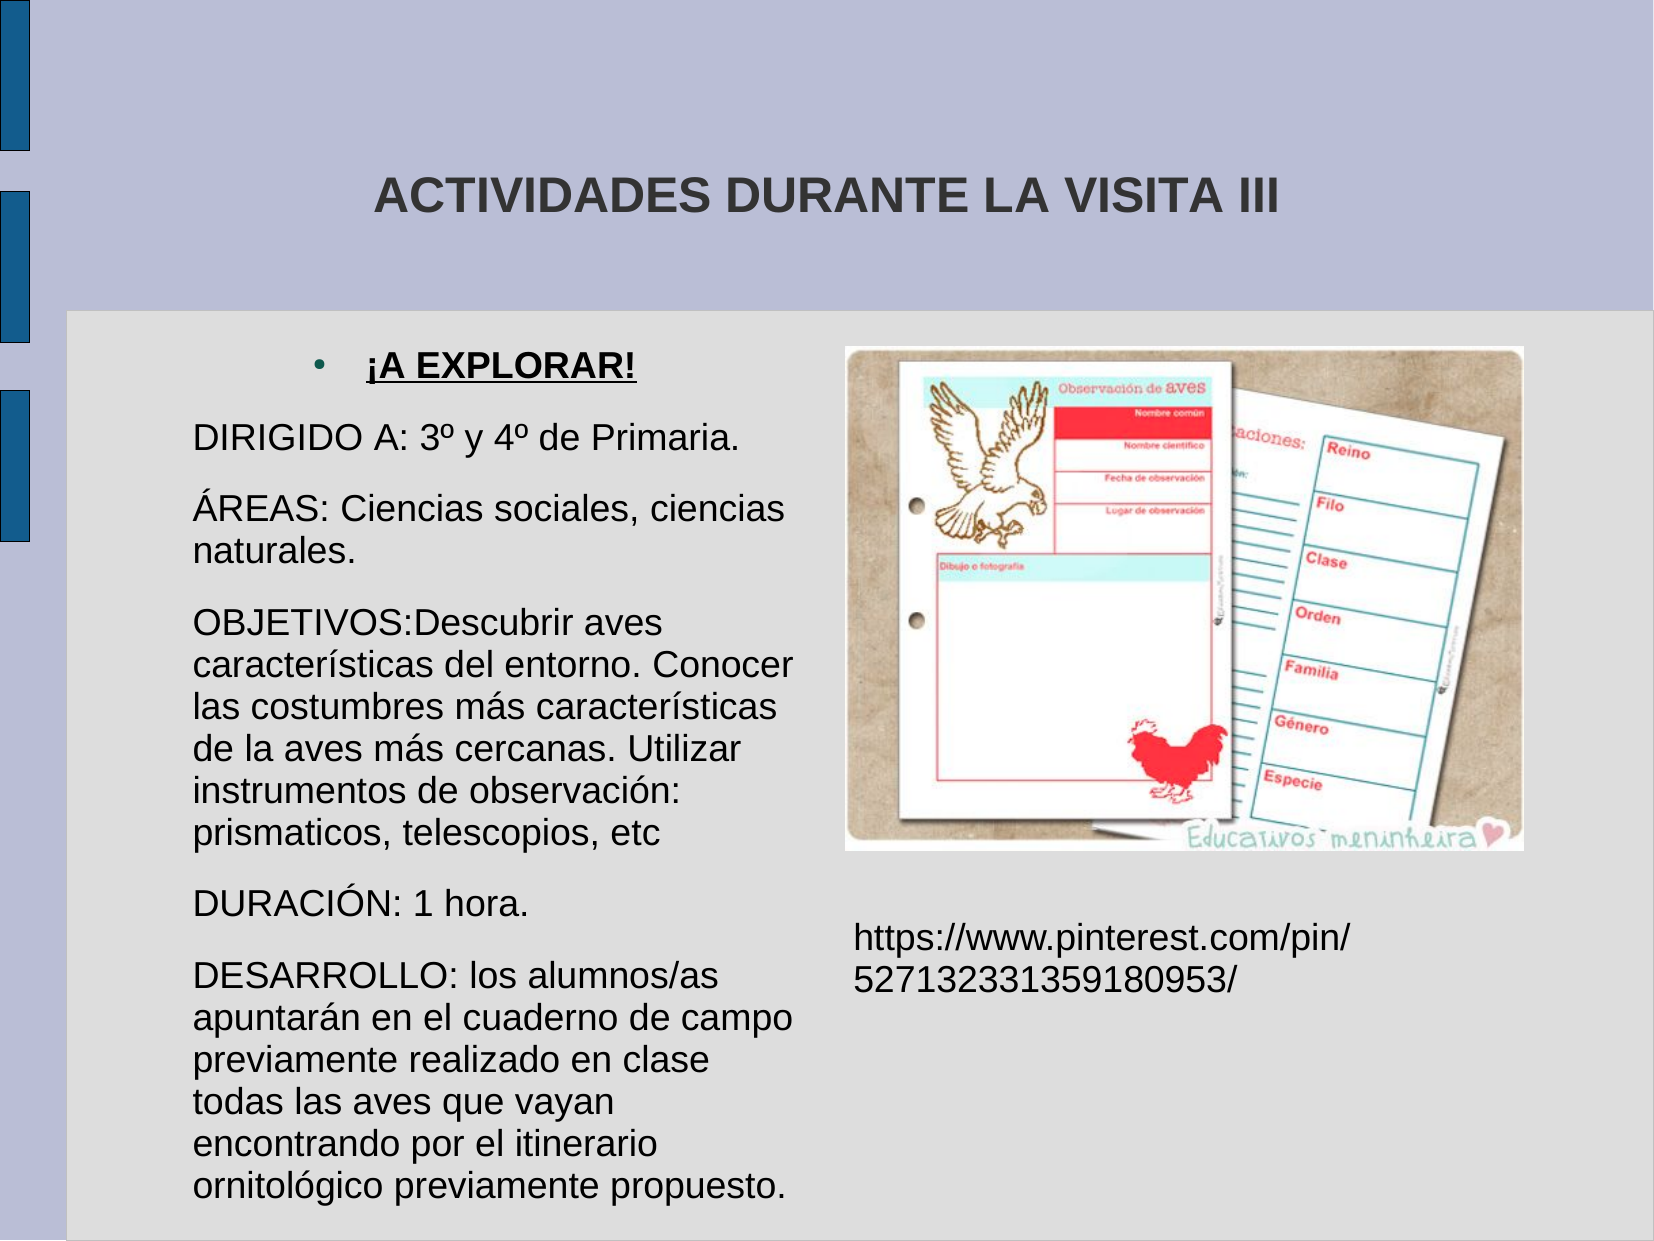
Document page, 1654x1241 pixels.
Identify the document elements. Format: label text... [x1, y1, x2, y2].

title ACTIVIDADES DURANTE LA VISITA III [121, 91, 1534, 299]
picture [845, 346, 1524, 851]
text_box https://www.pinterest.com/pin/527132331359180953/ [838, 909, 1548, 1009]
list ¡A EXPLORAR! DIRIGIDO A: 3º y 4º de Primaria. ÁREAS: Ciencias sociales, ciencias naturales. OBJETIVOS:Descubrir aves características del entorno. Conocer las costumbres más características de la aves más cercanas. Utilizar instrumentos de observación: prismaticos, telescopios, etc DURACIÓN: 1 hora. DESARROLLO: los alumnos/as apuntarán en el cuaderno de campo previamente realizado en clase todas las aves que vayan encontrando por el itinerario ornitológico previamente propuesto. [121, 344, 811, 1209]
